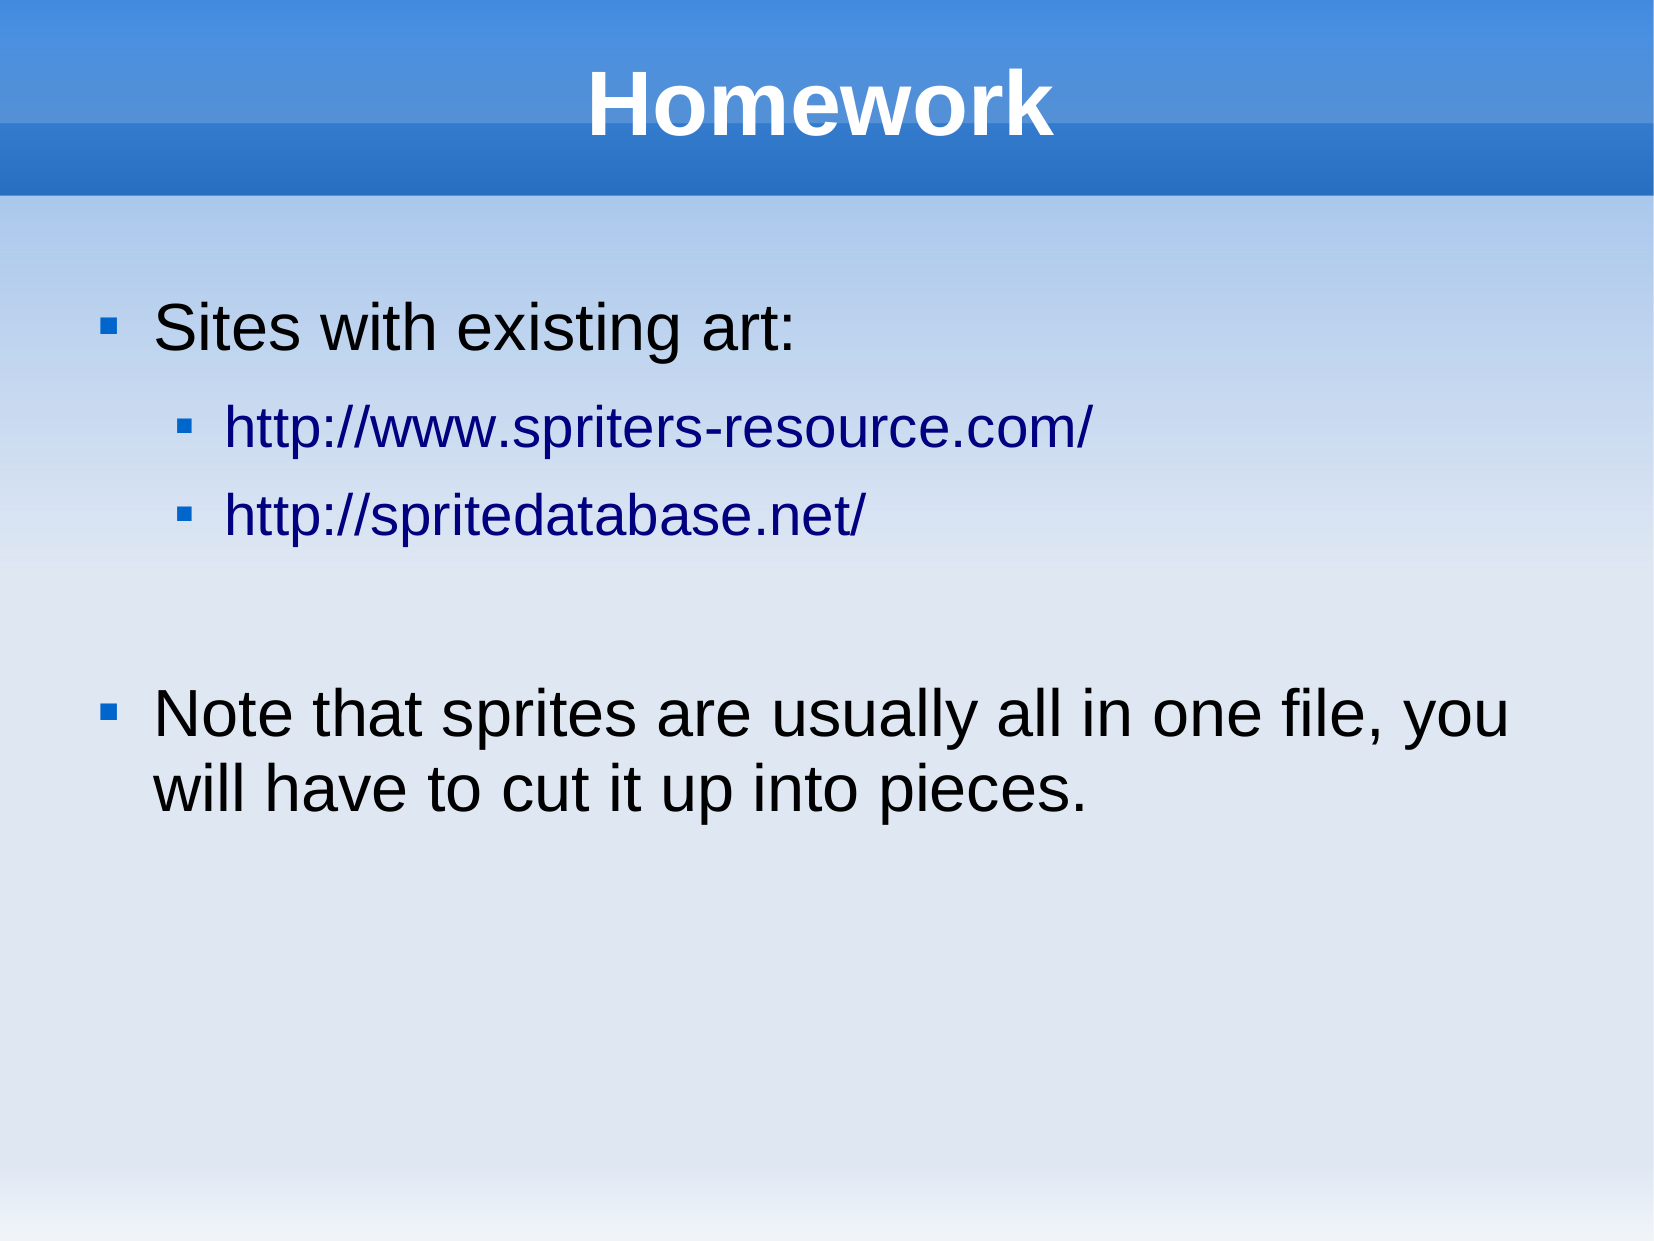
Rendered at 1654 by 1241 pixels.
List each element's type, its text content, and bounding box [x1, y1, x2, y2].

list Sites with existing art: http://www.spriters-resource.com/ http://spritedatabase.net/ Note that sprites are usually all in one file, you will have to cut it up into pieces. [82, 290, 1571, 1223]
title Homework [76, 0, 1565, 208]
picture [0, 0, 1654, 1241]
